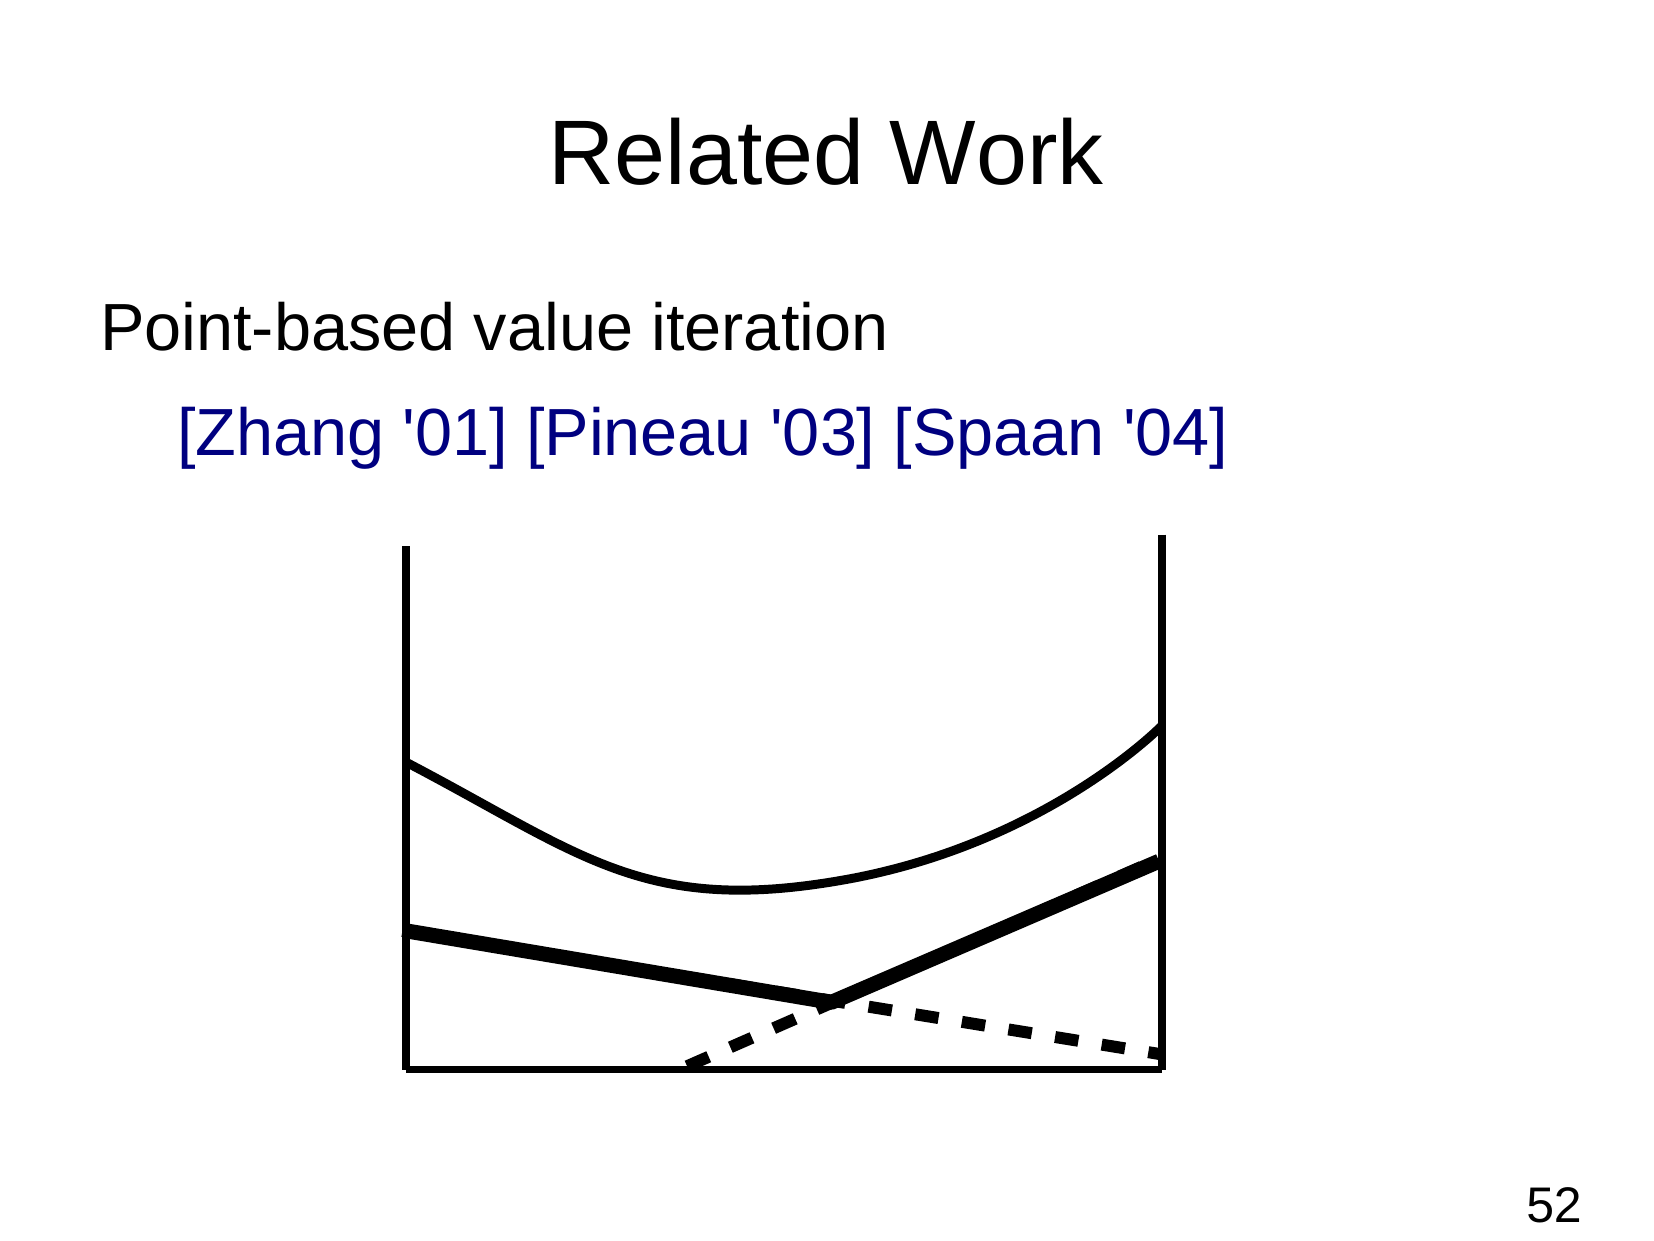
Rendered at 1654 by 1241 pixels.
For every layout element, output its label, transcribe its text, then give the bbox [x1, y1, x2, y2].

title Related Work [82, 49, 1571, 257]
list Point-based value iteration [Zhang '01] [Pineau '03] [Spaan '04] [82, 290, 1571, 1109]
